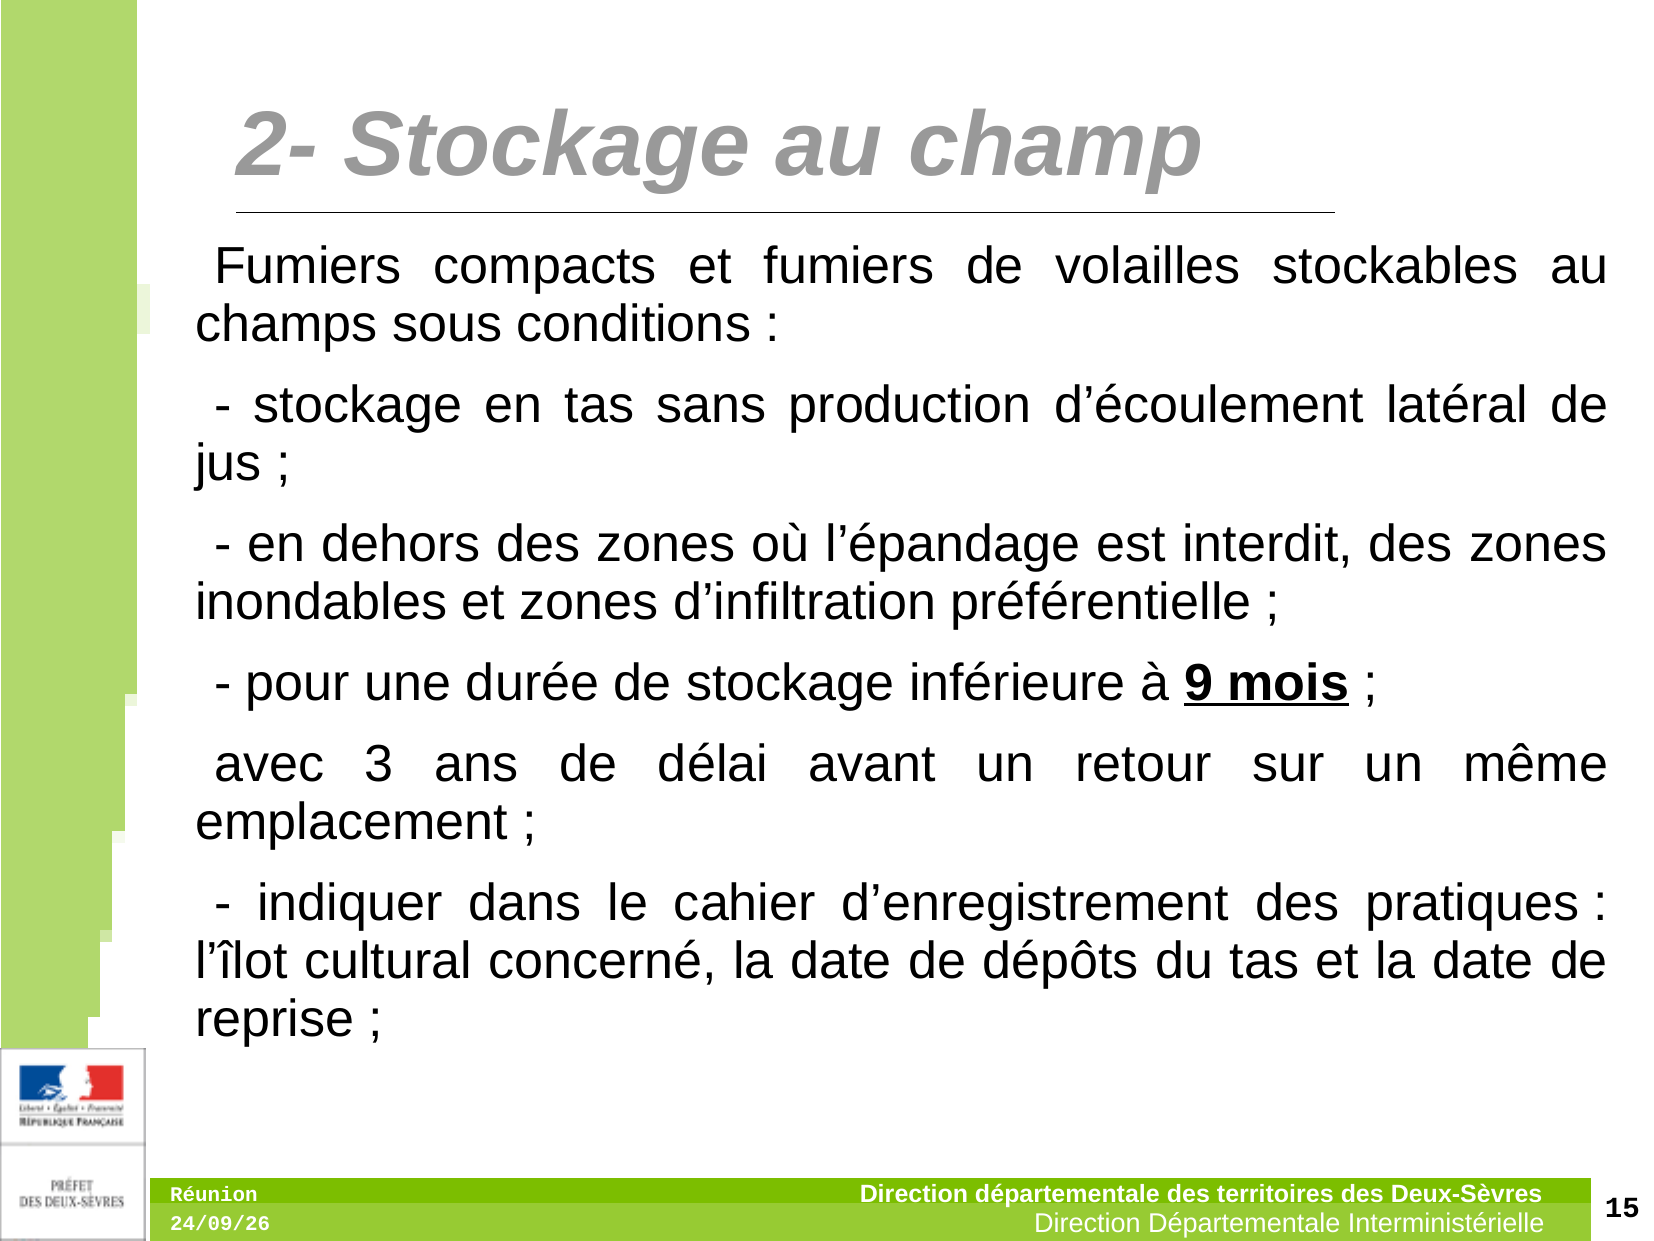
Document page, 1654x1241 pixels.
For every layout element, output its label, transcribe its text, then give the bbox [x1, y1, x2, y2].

picture [0, 0, 1654, 1241]
list Fumiers compacts et fumiers de volailles stockables au champs sous conditions : - stockage en tas sans production d’écoulement latéral de jus ; - en dehors des zones où l’épandage est interdit, des zones inondables et zones d’infiltration préférentielle ; - pour une durée de stockage inférieure à 9 mois ; avec 3 ans de délai avant un retour sur un même emplacement ; - indiquer dans le cahier d’enregistrement des pratiques : l’îlot cultural concerné, la date de dépôts du tas et la date de reprise ; [195, 236, 1609, 1088]
title 2- Stockage au champ [236, 69, 1447, 218]
